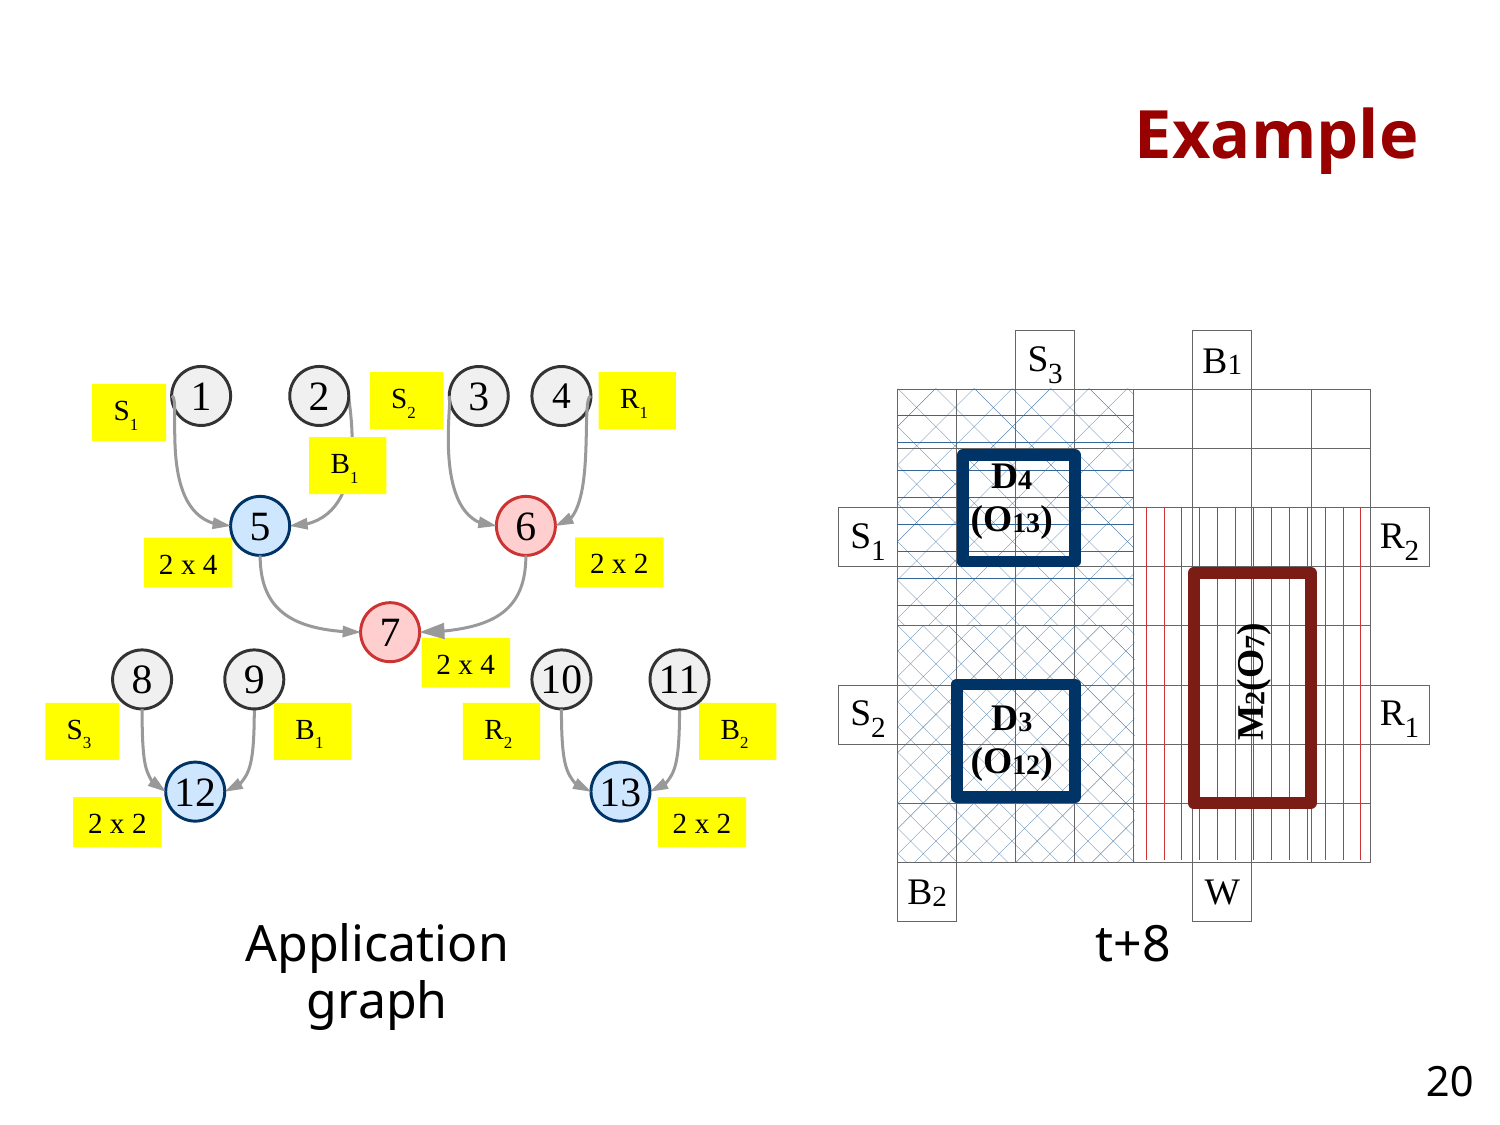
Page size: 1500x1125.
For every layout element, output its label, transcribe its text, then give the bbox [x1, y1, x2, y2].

text_box [897, 388, 1370, 863]
text_box S1 [838, 507, 897, 567]
text_box R1 [1370, 685, 1430, 745]
text_box 2 x 4 [144, 537, 233, 588]
text_box W [1192, 862, 1252, 907]
text_box D4 (O13) [942, 446, 1082, 562]
text_box 2 x 2 [575, 537, 664, 588]
text_box 8 [112, 649, 172, 709]
text_box t+8 [912, 907, 1355, 981]
text_box 12 [165, 762, 225, 822]
text_box B1 [309, 437, 387, 495]
text_box 3 [449, 366, 509, 426]
text_box 2 x 2 [73, 797, 162, 848]
text_box D3 (O12) [963, 690, 1069, 791]
text_box S1 [92, 383, 167, 441]
text_box S2 [838, 685, 898, 745]
text_box 5 [230, 496, 290, 556]
text_box 7 [360, 602, 420, 662]
text_box 6 [496, 496, 556, 556]
text_box S3 [1015, 330, 1075, 388]
text_box 4 [531, 366, 591, 426]
text_box R2 [1370, 507, 1430, 567]
text_box Application graph [156, 907, 599, 981]
text_box 2 x 2 [657, 797, 747, 847]
text_box D3 (O12) [942, 688, 1082, 805]
text_box M2(O7) [1221, 587, 1287, 776]
text_box R2 [462, 702, 541, 760]
text_box B2 [897, 862, 957, 922]
text_box 1 [171, 366, 231, 426]
text_box 2 [289, 366, 349, 426]
title Example [75, 44, 1419, 227]
text_box B1 [1192, 330, 1252, 390]
text_box S2 [369, 372, 444, 430]
text_box 9 [224, 649, 284, 709]
text_box S3 [45, 702, 120, 760]
text_box R1 [598, 372, 676, 430]
text_box B2 [699, 702, 777, 760]
text_box B1 [274, 702, 352, 760]
text_box 11 [650, 649, 710, 709]
text_box 2 x 4 [421, 637, 511, 688]
text_box 13 [590, 762, 651, 822]
text_box 10 [531, 649, 591, 709]
